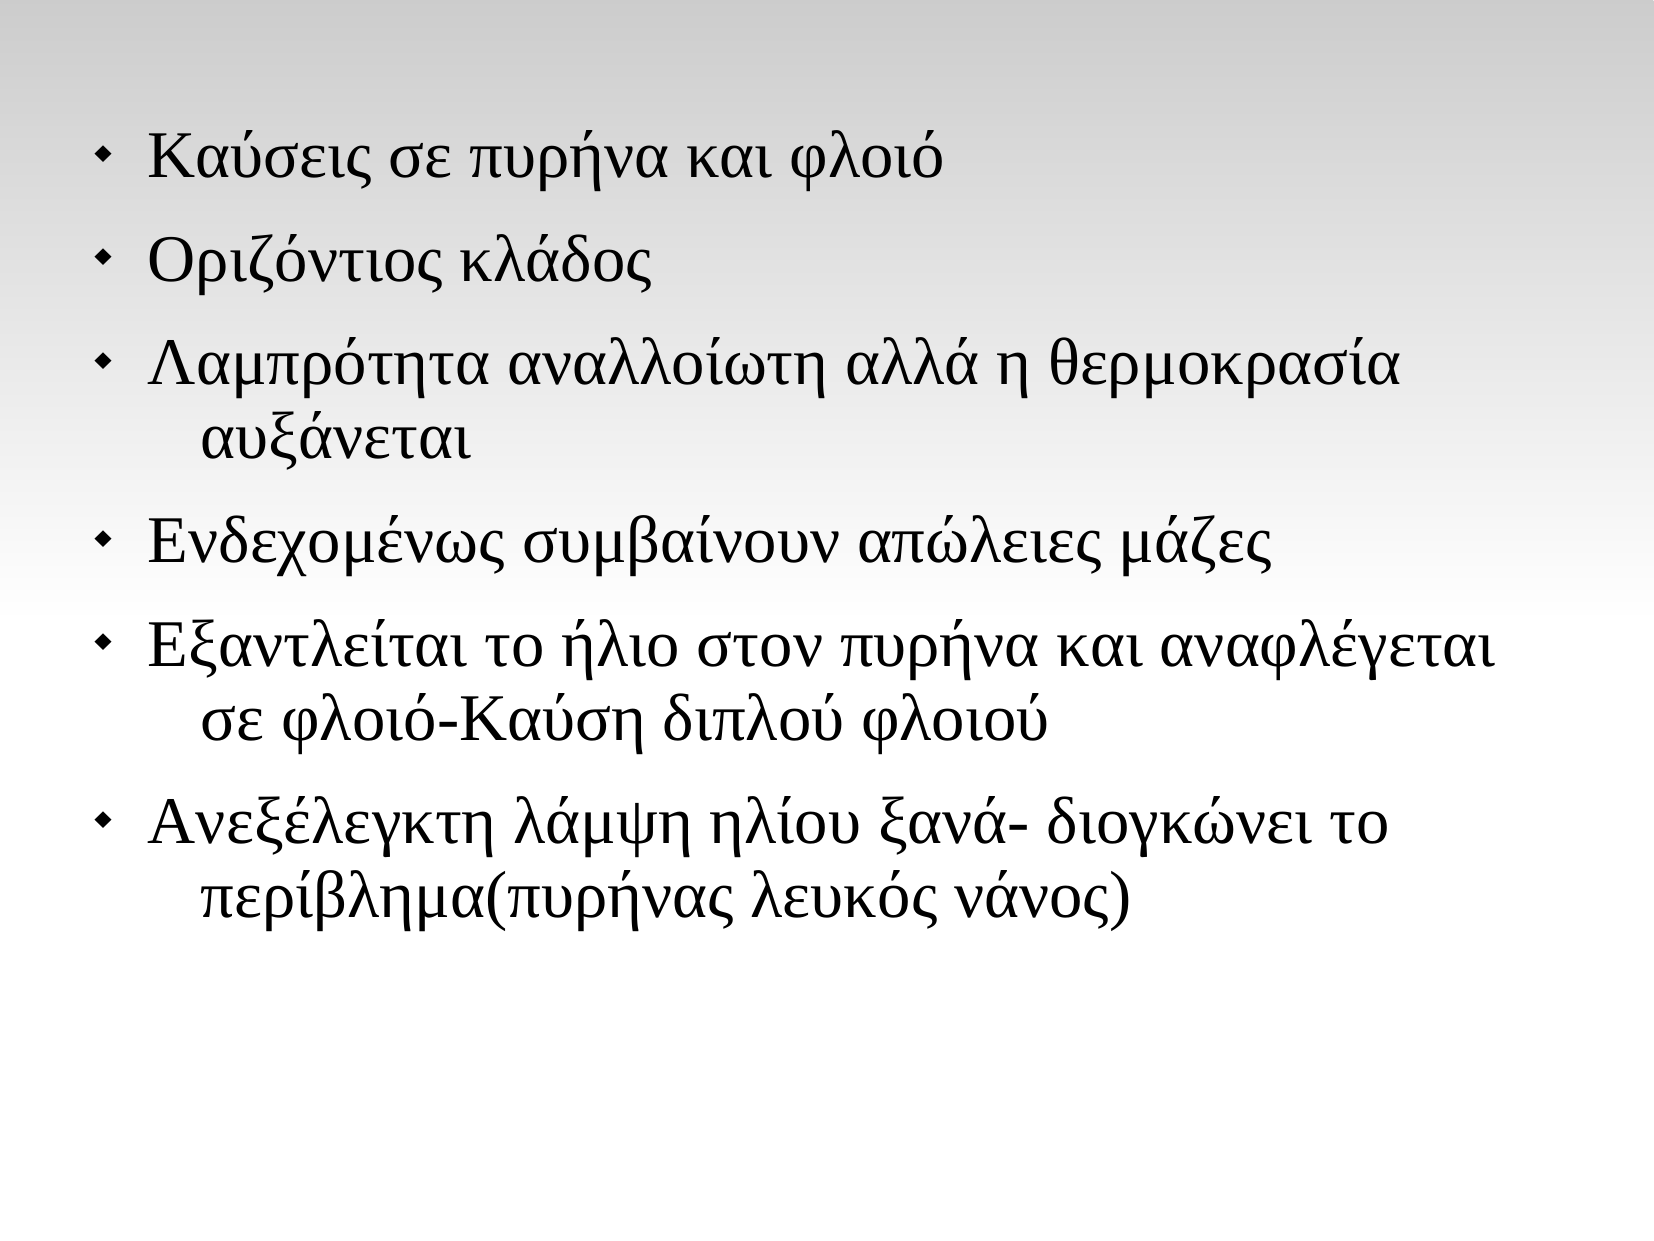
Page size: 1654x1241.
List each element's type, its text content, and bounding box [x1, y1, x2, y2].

list Καύσεις σε πυρήνα και φλοιό Οριζόντιος κλάδος Λαμπρότητα αναλλοίωτη αλλά η θερμοκρασία αυξάνεται Ενδεχομένως συμβαίνουν απώλειες μάζες Εξαντλείται το ήλιο στον πυρήνα και αναφλέγεται σε φλοιό-Καύση διπλού φλοιού Ανεξέλεγκτη λάμψη ηλίου ξανά- διογκώνει το περίβλημα(πυρήνας λευκός νάνος) [59, 118, 1571, 1094]
